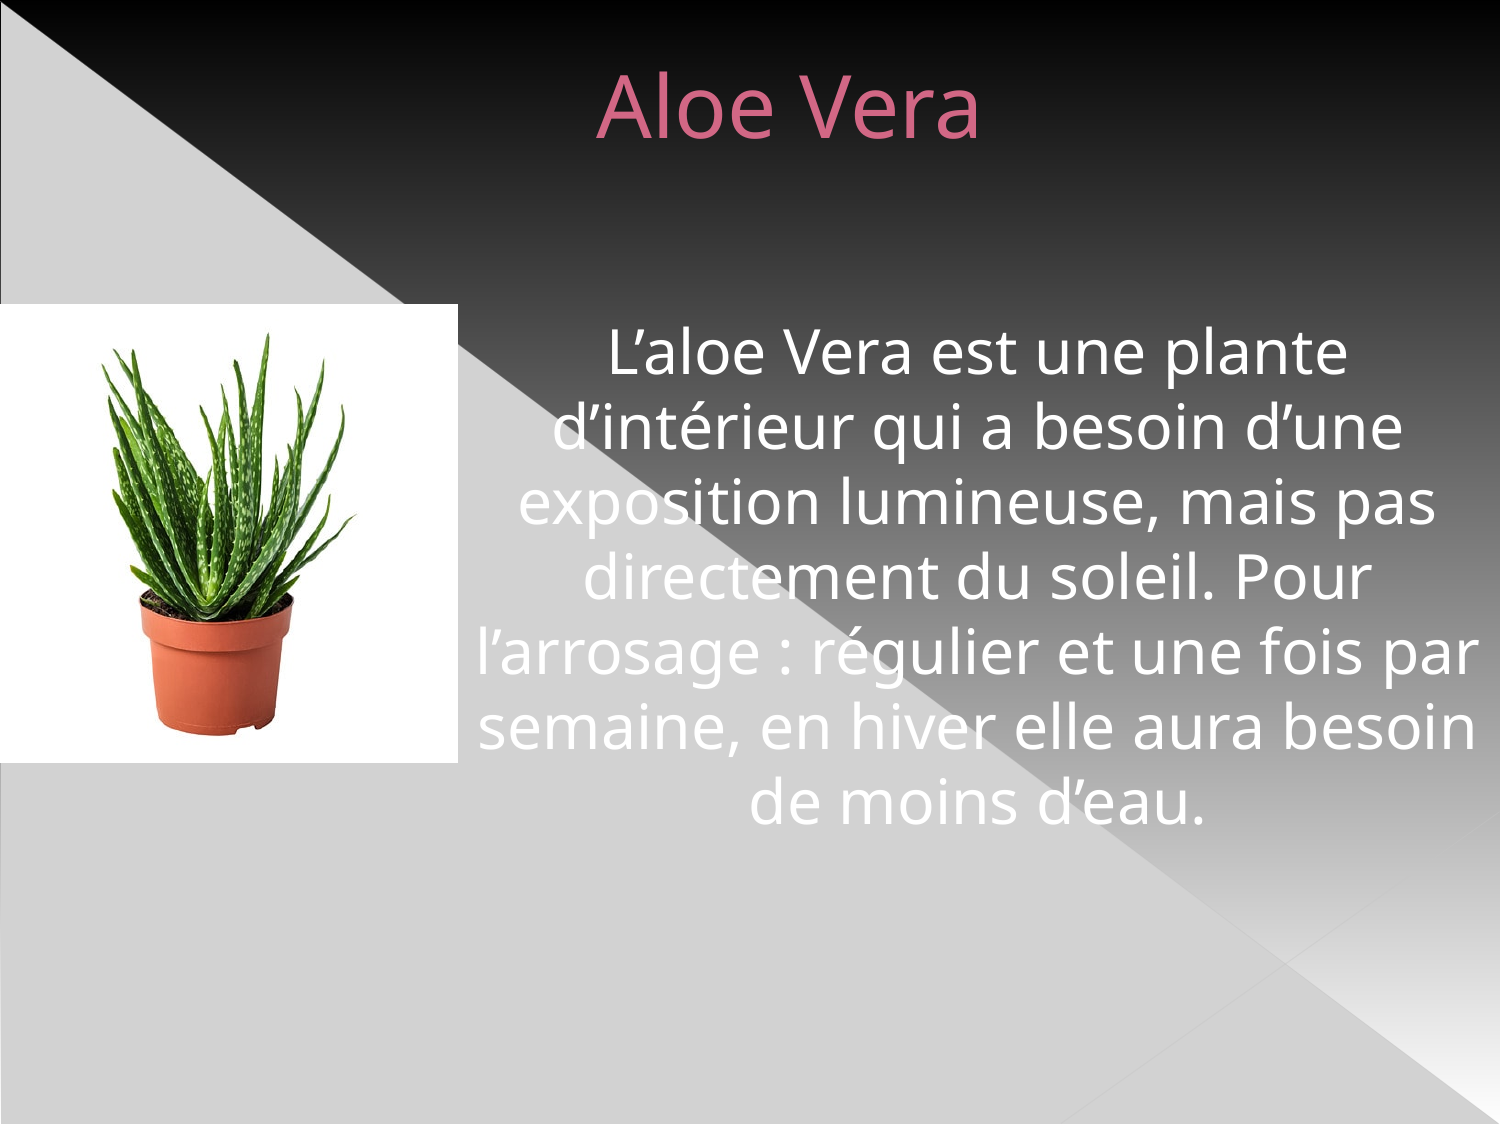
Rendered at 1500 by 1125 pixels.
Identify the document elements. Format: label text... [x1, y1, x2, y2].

picture [0, 304, 458, 763]
title Aloe Vera [75, 43, 1425, 274]
list L’aloe Vera est une plante d’intérieur qui a besoin d’une exposition lumineuse, mais pas directement du soleil. Pour l’arrosage : régulier et une fois par semaine, en hiver elle aura besoin de moins d’eau. [458, 304, 1500, 762]
